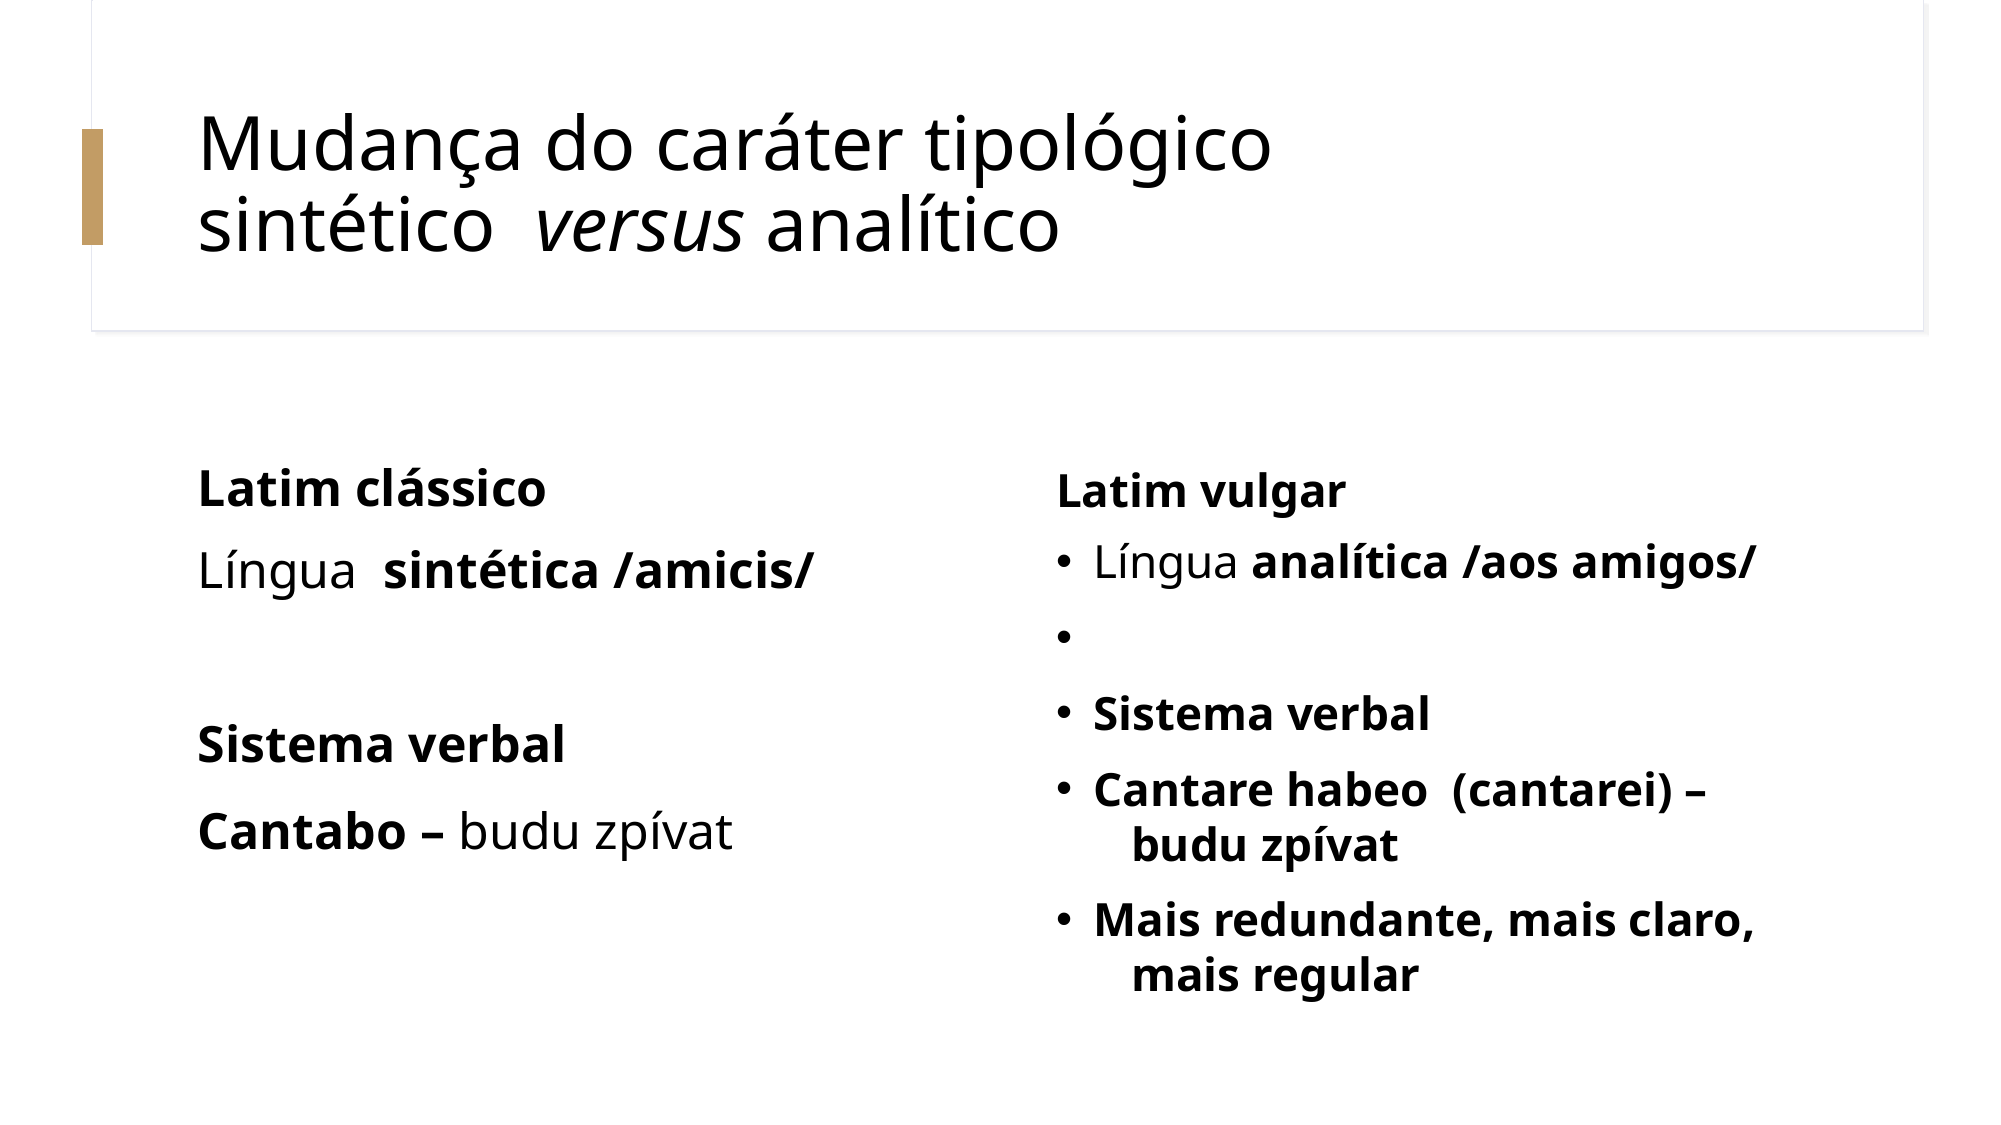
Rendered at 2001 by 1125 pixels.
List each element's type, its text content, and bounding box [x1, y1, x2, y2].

title Mudança do caráter tipológico sintético versus analítico [183, 90, 1852, 284]
list Língua sintética /amicis/ Sistema verbal Cantabo – budu zpívat [183, 525, 994, 1013]
list Língua analítica /aos amigos/ Sistema verbal Cantare habeo (cantarei) – budu zpívat Mais redundante, mais claro, mais regular [1041, 525, 1852, 1013]
list Latim vulgar [1041, 389, 1852, 525]
list Latim clássico [183, 389, 994, 525]
